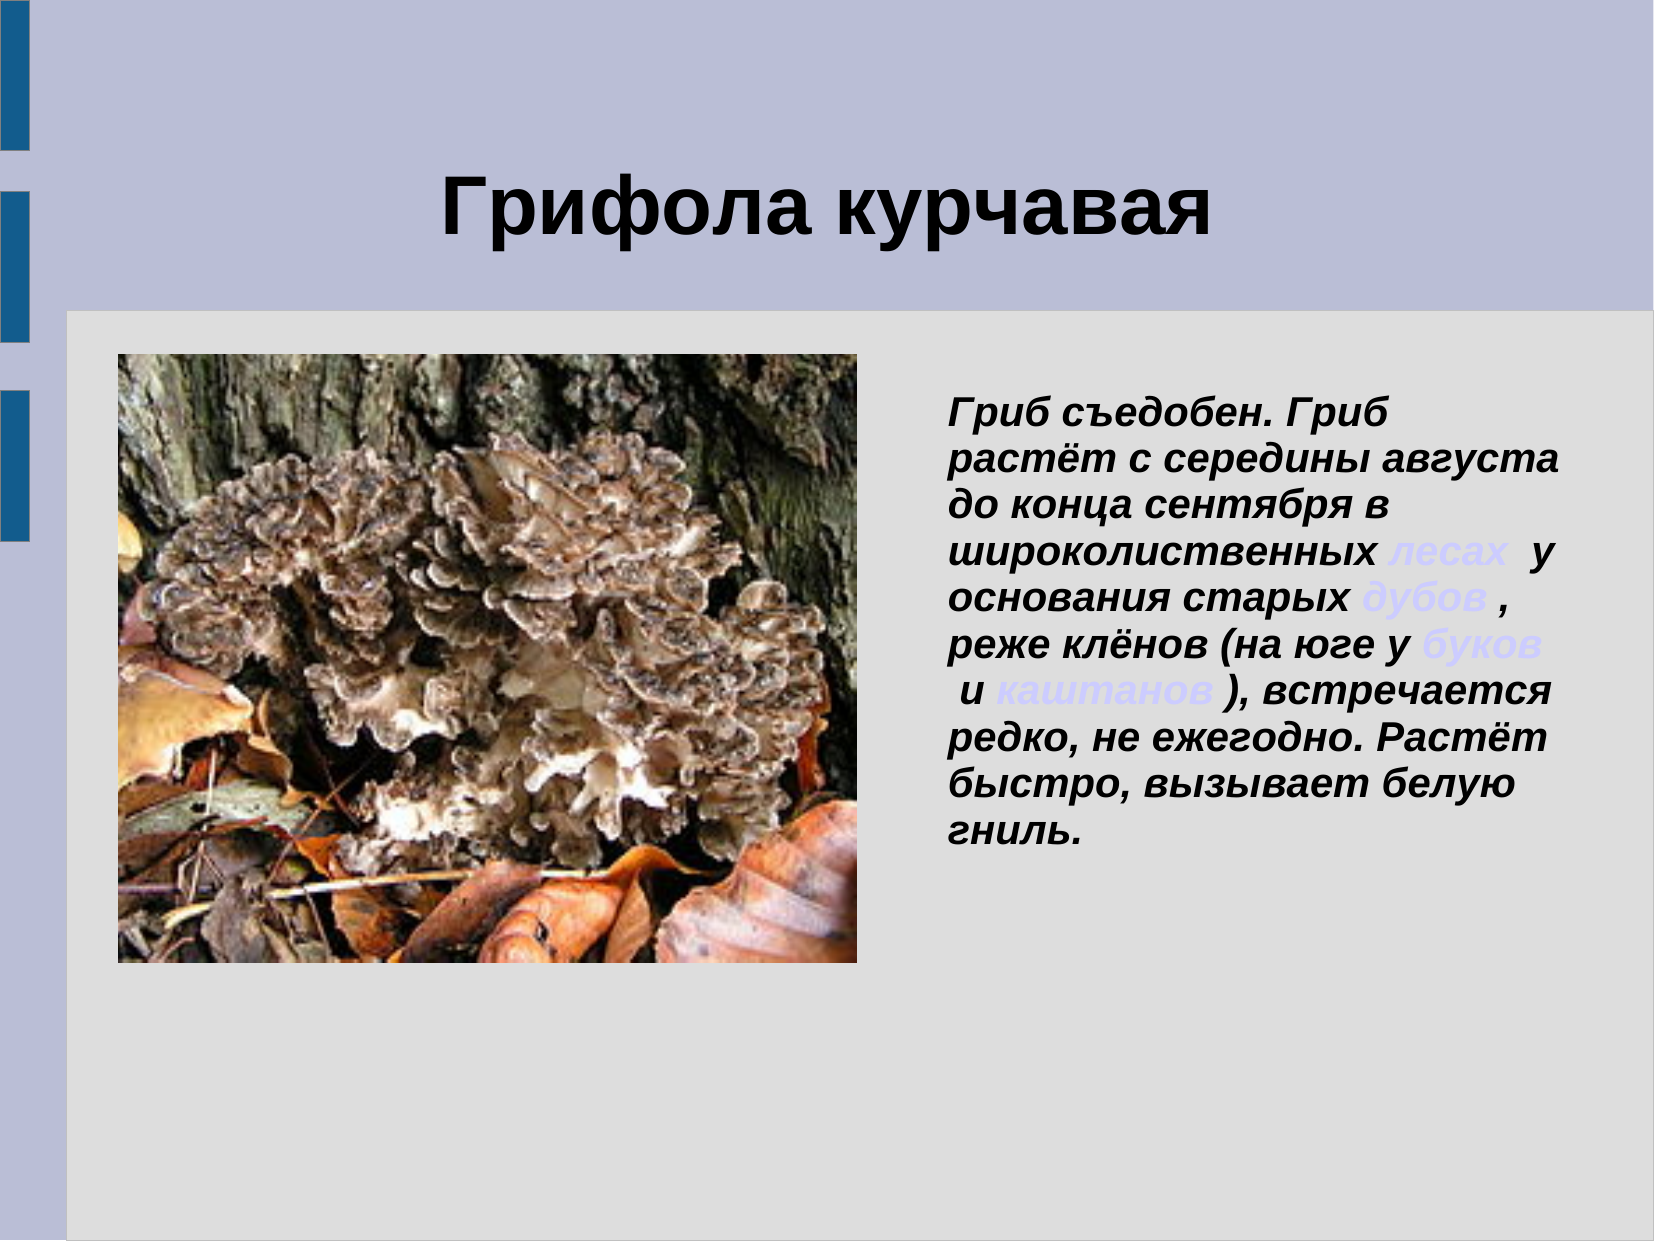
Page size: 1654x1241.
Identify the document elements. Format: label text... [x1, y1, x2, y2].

title Грифола курчавая [121, 102, 1534, 310]
text_box Гриб съедобен. Гриб растёт с середины августа до конца сентября в широколиственных лесах у основания старых дубов , реже клёнов (на юге у буков и каштанов ), встречается редко, не ежегодно. Растёт быстро, вызывает белую гниль. [933, 378, 1583, 863]
picture [118, 354, 857, 963]
